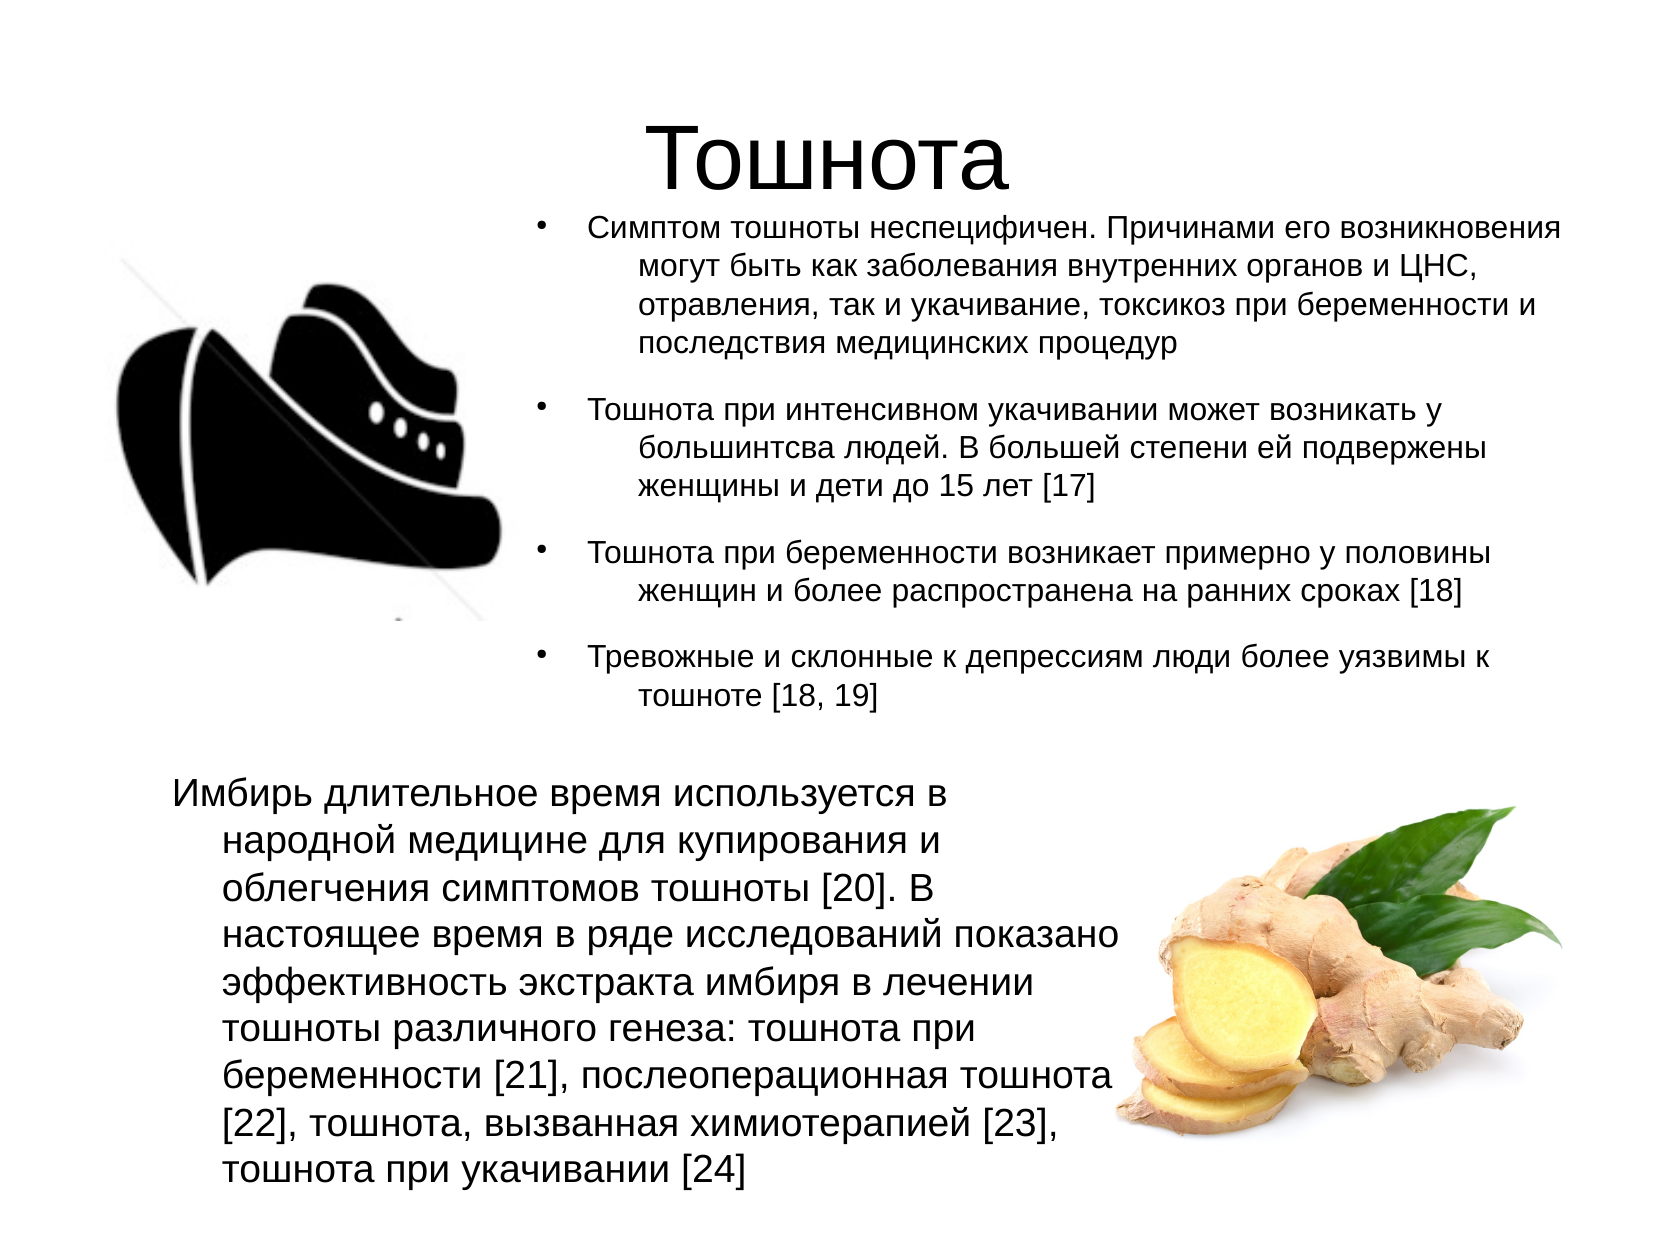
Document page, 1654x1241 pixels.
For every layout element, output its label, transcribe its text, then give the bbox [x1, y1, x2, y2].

list Имбирь длительное время используется в народной медицине для купирования и облегчения симптомов тошноты [20]. В настоящее время в ряде исследований показано эффективность экстракта имбиря в лечении тошноты различного генеза: тошнота при беременности [21], послеоперационная тошнота [22], тошнота, вызванная химиотерапией [23], тошнота при укачивании [24] [88, 767, 1123, 1211]
picture [88, 229, 501, 621]
list Симптом тошноты неспецифичен. Причинами его возникновения могут быть как заболевания внутренних органов и ЦНС, отравления, так и укачивание, токсикоз при беременности и последствия медицинских процедур Тошнота при интенсивном укачивании может возникать у большинтсва людей. В большей степени ей подвержены женщины и дети до 15 лет [17] Тошнота при беременности возникает примерно у половины женщин и более распространена на ранних сроках [18] Тревожные и склонные к депрессиям люди более уязвимы к тошноте [18, 19] [501, 206, 1572, 715]
title Тошнота [82, 49, 1571, 257]
picture [1123, 790, 1584, 1152]
